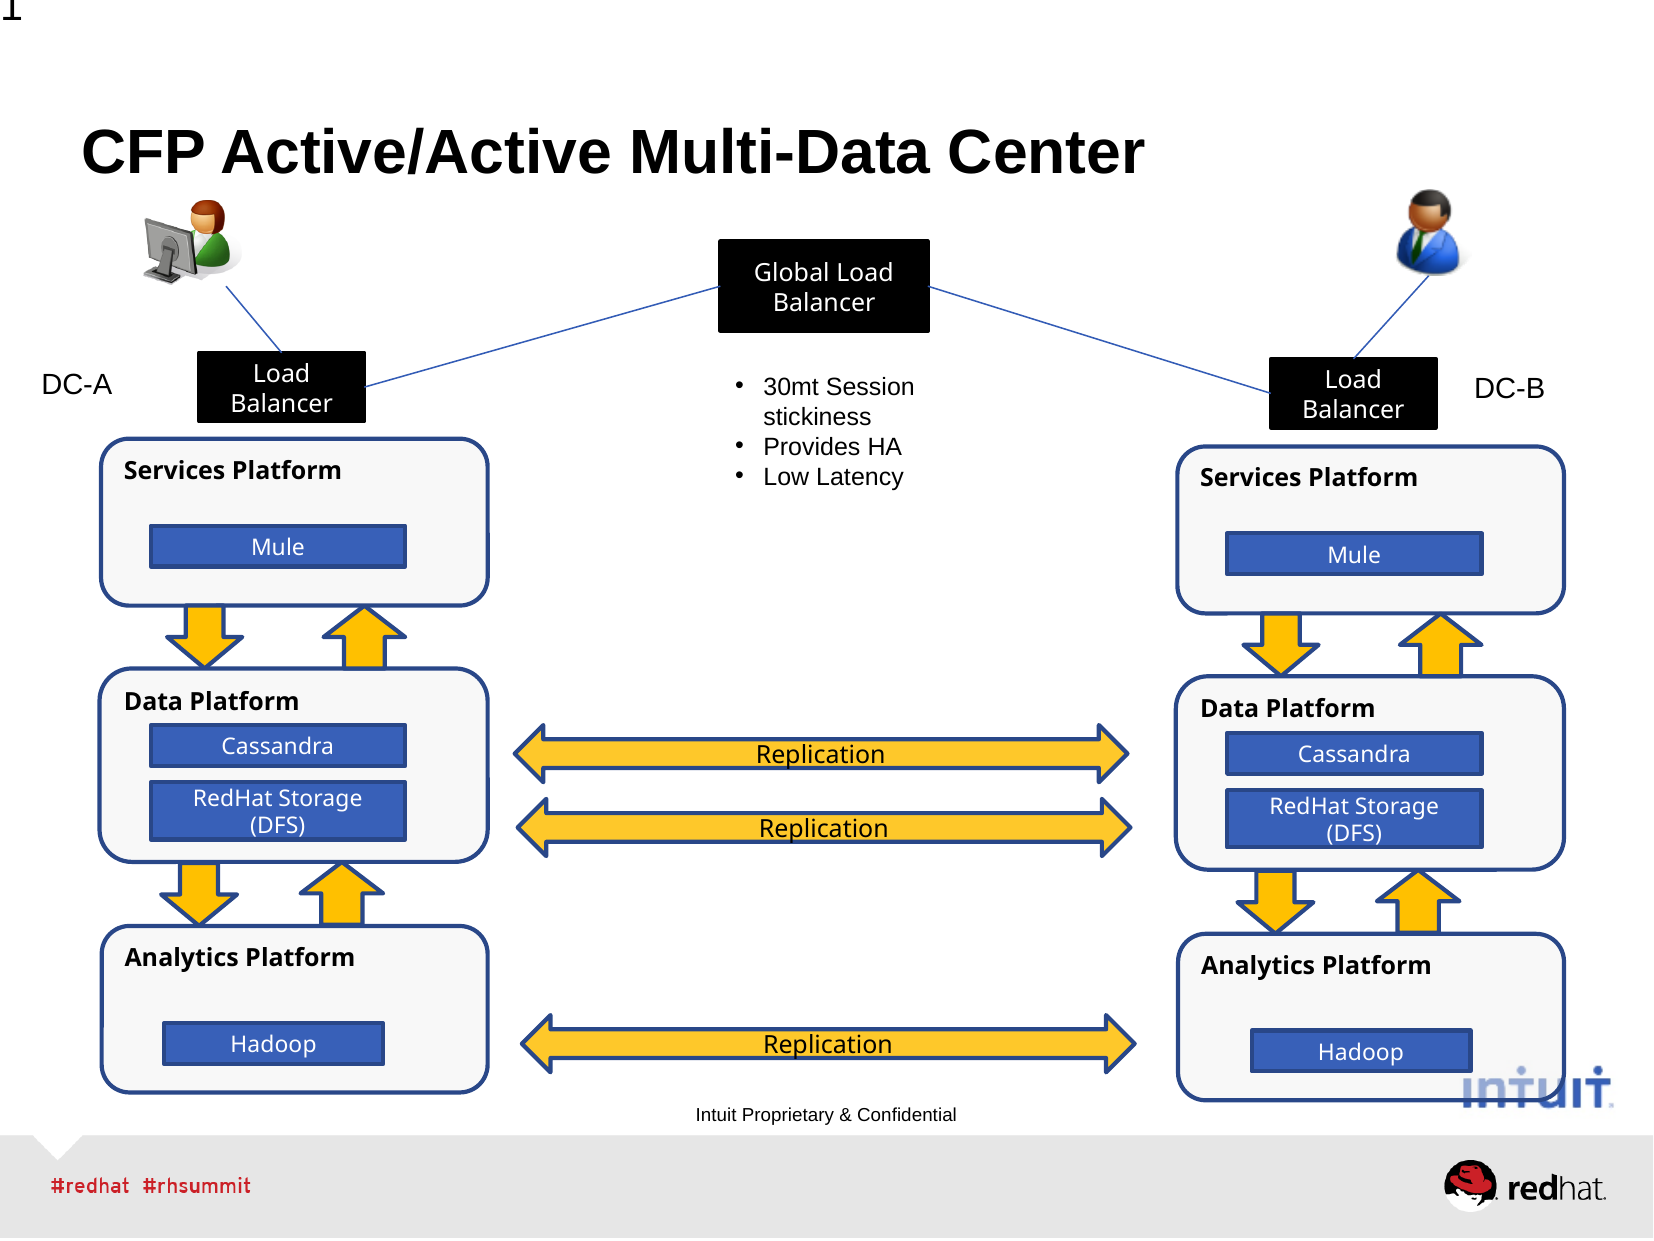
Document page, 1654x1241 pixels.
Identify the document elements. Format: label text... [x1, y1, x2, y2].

text_box Hadoop [164, 1023, 384, 1065]
text_box Cassandra [1227, 732, 1482, 774]
text_box Services Platform [1177, 446, 1565, 614]
text_box Analytics Platform [101, 925, 488, 1093]
text_box Replication [517, 798, 1131, 857]
title CFP Active/Active Multi-Data Center [81, 68, 1569, 187]
text_box RedHat Storage (DFS) [150, 782, 406, 840]
text_box Load Balancer [1270, 358, 1436, 428]
text_box [1399, 613, 1482, 677]
text_box Analytics Platform [1178, 933, 1565, 1101]
text_box Mule [1227, 533, 1482, 575]
text_box DC-B [1459, 361, 1581, 412]
text_box RedHat Storage (DFS) [1227, 790, 1482, 848]
text_box Cassandra [150, 725, 406, 767]
text_box [161, 863, 238, 926]
text_box Mule [150, 525, 406, 567]
text_box Hadoop [1251, 1030, 1471, 1072]
text_box Services Platform [101, 438, 488, 606]
text_box Data Platform [99, 668, 488, 862]
text_box Global Load Balancer [720, 241, 928, 331]
text_box Load Balancer [199, 352, 365, 422]
text_box DC-A [26, 358, 142, 409]
text_box [323, 605, 406, 669]
text_box [300, 861, 384, 925]
text_box 30mt Session stickiness Provides HA Low Latency [720, 362, 997, 528]
text_box Replication [521, 1015, 1135, 1073]
text_box [167, 605, 243, 669]
text_box Replication [514, 725, 1128, 783]
text_box Data Platform [1175, 676, 1565, 870]
text_box [1243, 613, 1319, 677]
text_box [1237, 870, 1314, 934]
text_box [1376, 869, 1460, 933]
picture [0, 0, 1654, 1238]
